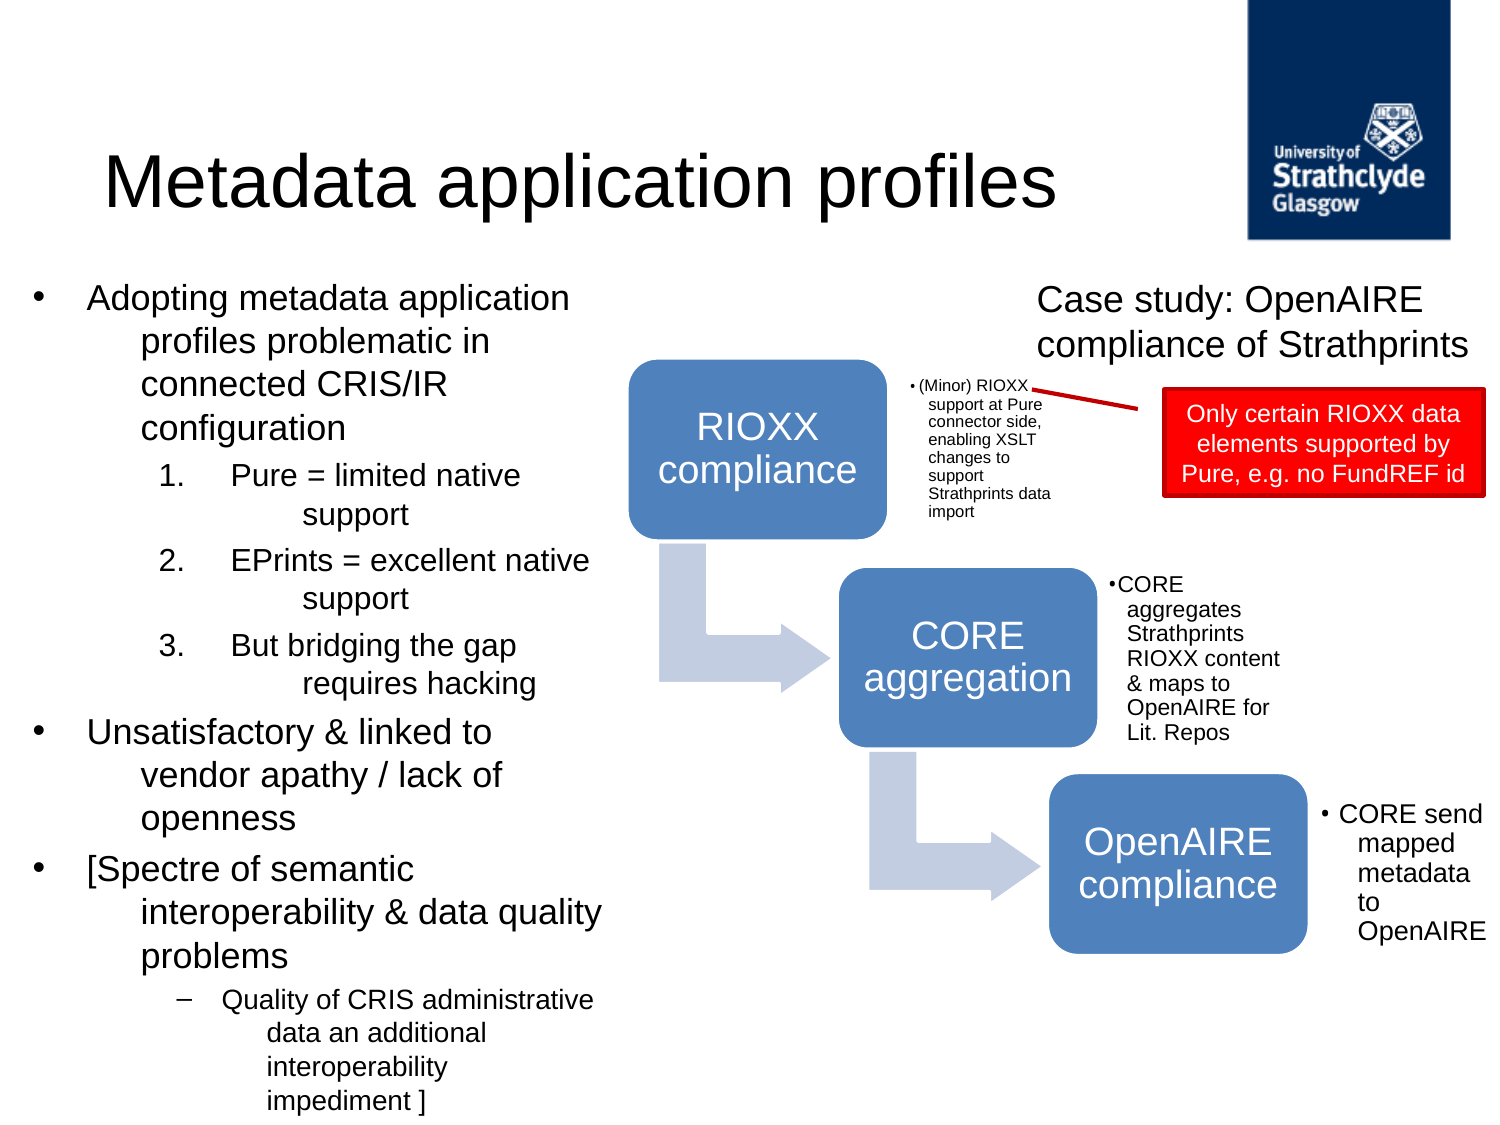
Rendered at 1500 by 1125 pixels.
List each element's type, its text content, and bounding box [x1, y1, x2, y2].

text_box CORE aggregates Strathprints RIOXX content & maps to OpenAIRE for Lit. Repos [1099, 564, 1291, 752]
text_box [657, 542, 835, 698]
text_box OpenAIRE compliance [1047, 772, 1309, 956]
text_box RIOXX compliance [626, 357, 890, 542]
text_box CORE aggregation [836, 565, 1099, 750]
text_box Only certain RIOXX data elements supported by Pure, e.g. no FundREF id [1164, 389, 1483, 495]
list Adopting metadata application profiles problematic in connected CRIS/IR configuration Pure = limited native support EPrints = excellent native support But bridging the gap requires hacking Unsatisfactory & linked to vendor apathy / lack of openness [Spectre of semantic interoperability & data quality problems Quality of CRIS administrative data an additional interoperability impediment ] [17, 267, 627, 1125]
text_box (Minor) RIOXX support at Pure connector side, enabling XSLT changes to support Strathprints data import [904, 310, 1065, 565]
text_box CORE send mapped metadata to OpenAIRE [1309, 789, 1500, 939]
title Metadata application profiles [88, 125, 1436, 244]
text_box Case study: OpenAIRE compliance of Strathprints [1021, 267, 1500, 419]
text_box [867, 750, 1045, 906]
